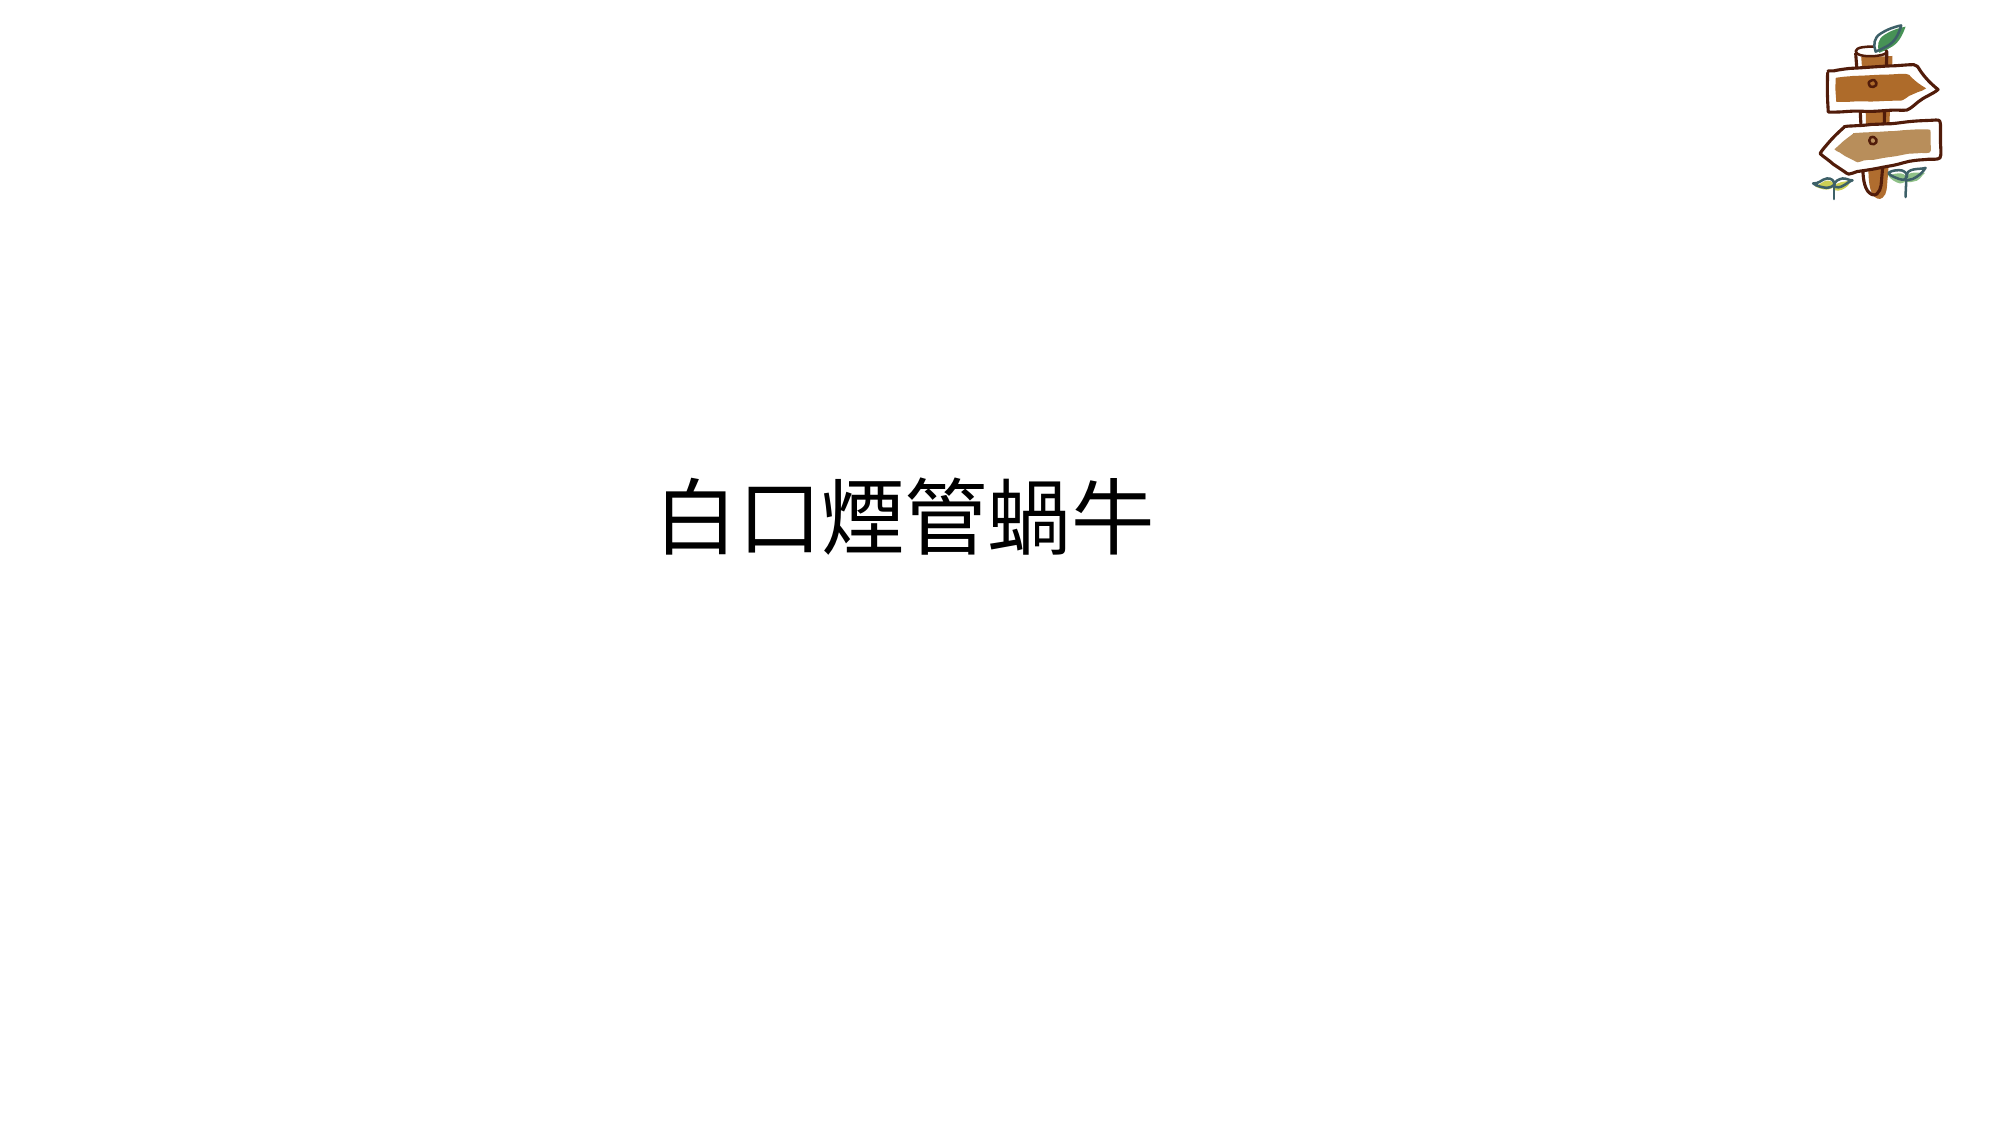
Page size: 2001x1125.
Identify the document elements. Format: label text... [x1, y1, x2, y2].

text_box 白口煙管蝸牛 [639, 457, 1429, 676]
picture [1811, 24, 1944, 201]
